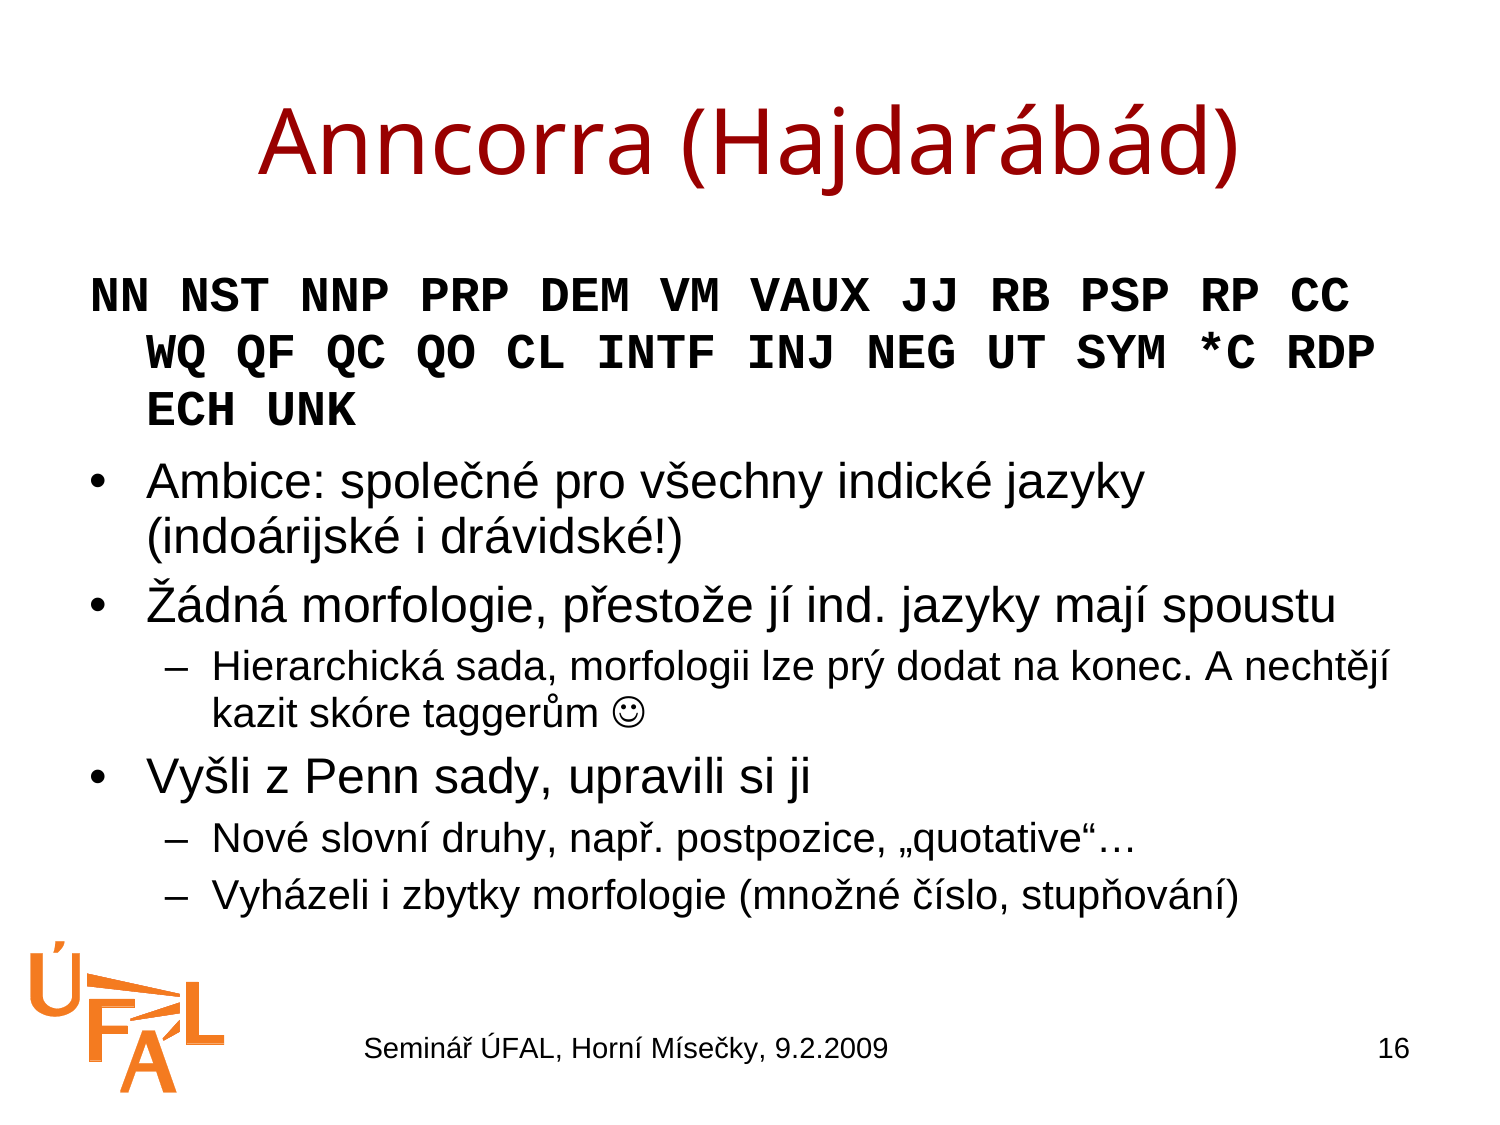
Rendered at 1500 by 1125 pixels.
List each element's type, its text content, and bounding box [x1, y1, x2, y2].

list NN NST NNP PRP DEM VM VAUX JJ RB PSP RP CC WQ QF QC QO CL INTF INJ NEG UT SYM *C RDP ECH UNK Ambice: společné pro všechny indické jazyky (indoárijské i drávidské!) Žádná morfologie, přestože jí ind. jazyky mají spoustu Hierarchická sada, morfologii lze prý dodat na konec. A nechtějí kazit skóre taggerům  Vyšli z Penn sady, upravili si ji Nové slovní druhy, např. postpozice, „quotative“… Vyházeli i zbytky morfologie (množné číslo, stupňování) [75, 262, 1426, 1006]
title Anncorra (Hajdarábád) [75, 45, 1426, 233]
